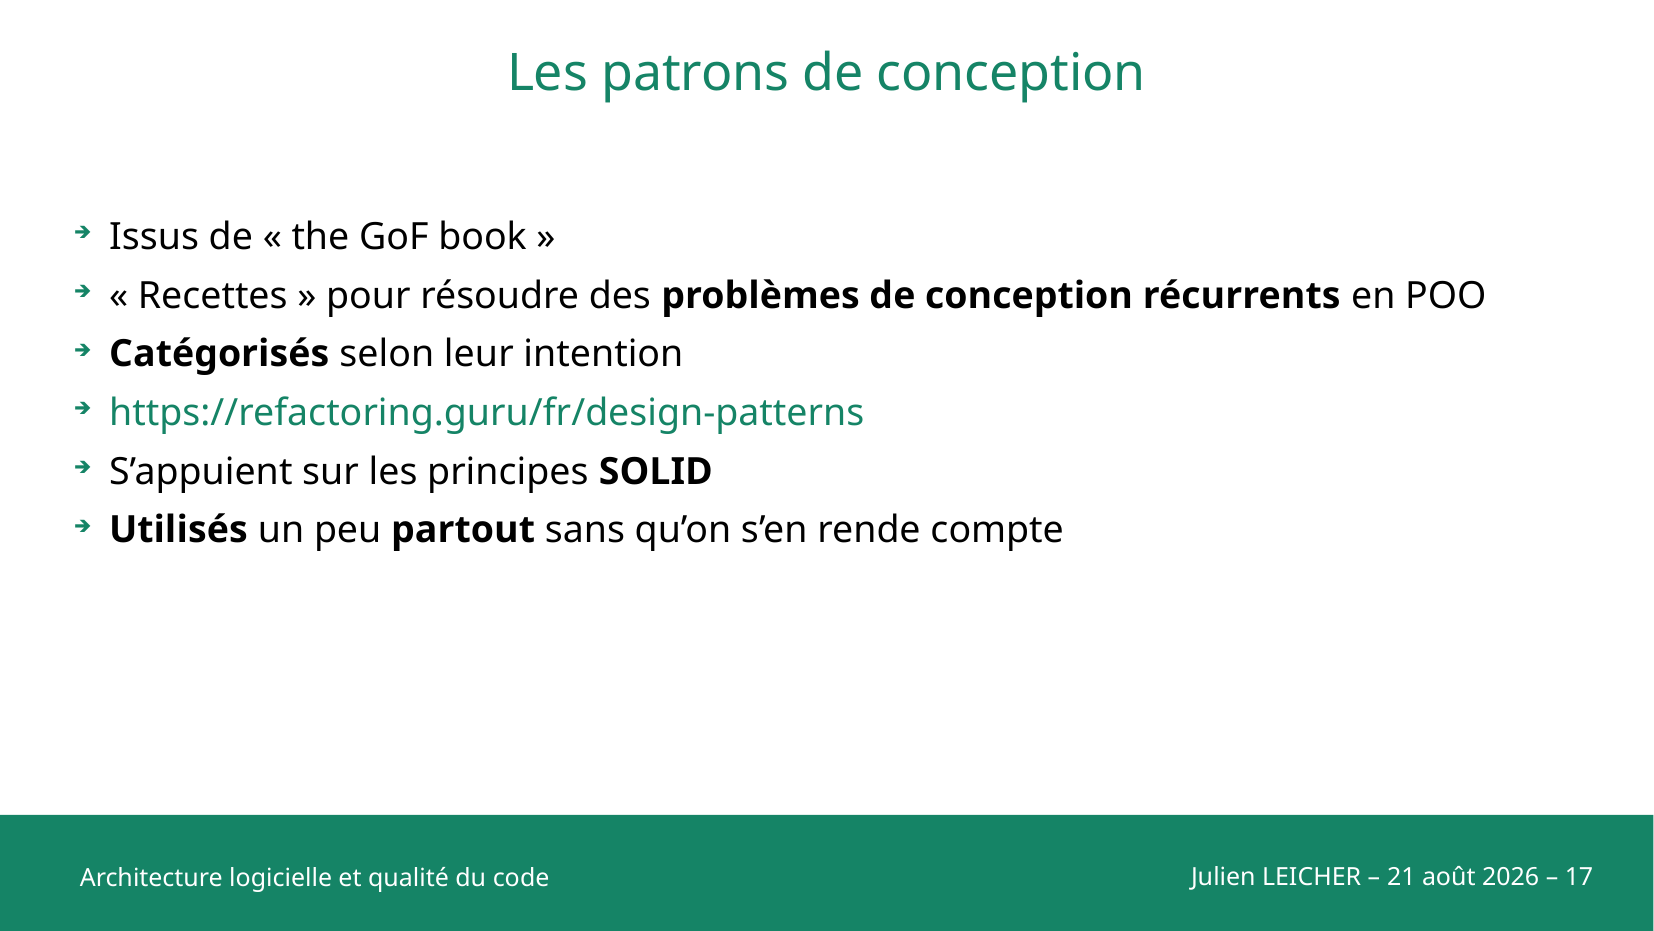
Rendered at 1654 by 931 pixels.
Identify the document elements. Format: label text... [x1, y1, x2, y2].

text_box Julien LEICHER – 4 mars 2022 – <numéro> [0, 814, 1654, 931]
text_box Issus de « the GoF book » « Recettes » pour résoudre des problèmes de conception récurrents en POO Catégorisés selon leur intention https://refactoring.guru/fr/design-patterns S’appuient sur les principes SOLID Utilisés un peu partout sans qu’on s’en rende compte [59, 194, 1595, 678]
text_box Les patrons de conception [0, 27, 1654, 113]
text_box Architecture logicielle et qualité du code [64, 852, 798, 898]
